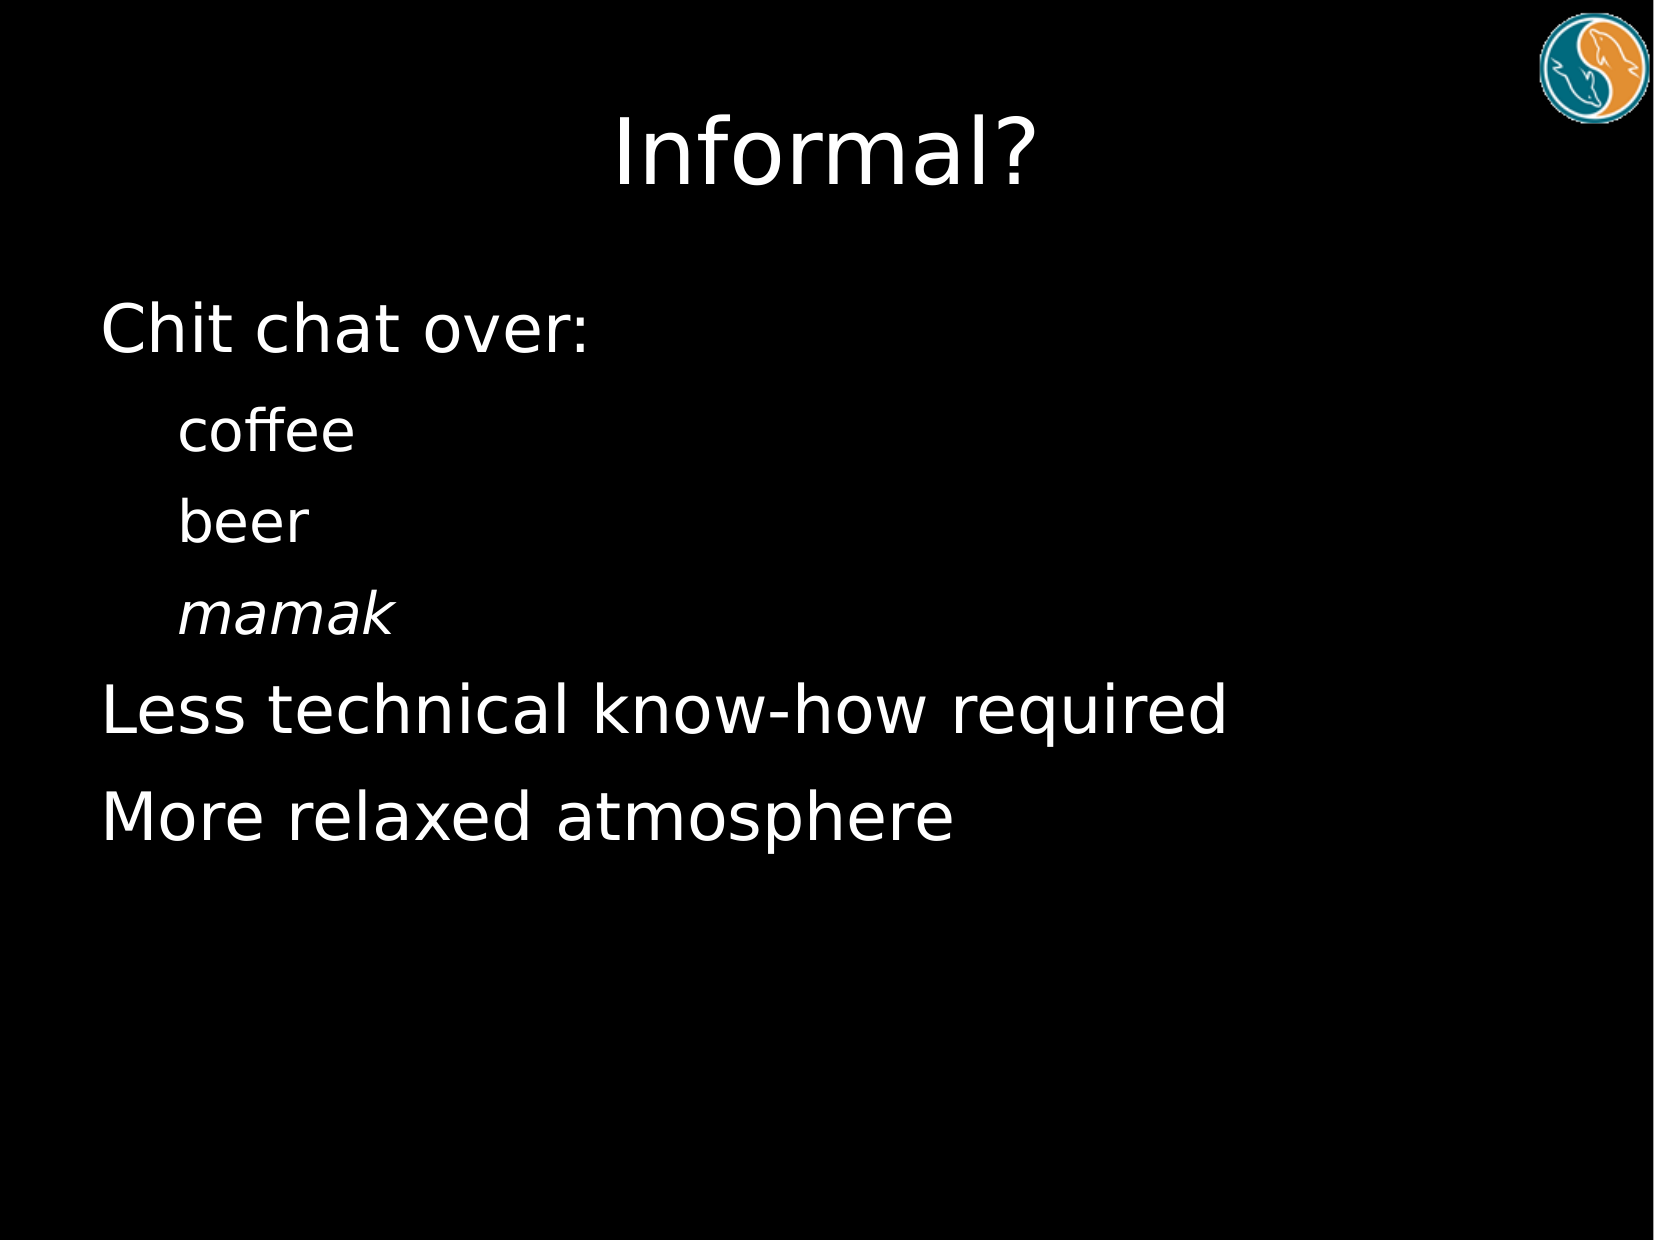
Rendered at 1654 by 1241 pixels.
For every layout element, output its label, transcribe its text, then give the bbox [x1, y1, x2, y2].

list Chit chat over: coffee beer mamak Less technical know-how required More relaxed atmosphere [82, 290, 1571, 1094]
picture [1501, 4, 1654, 130]
title Informal? [82, 56, 1571, 250]
